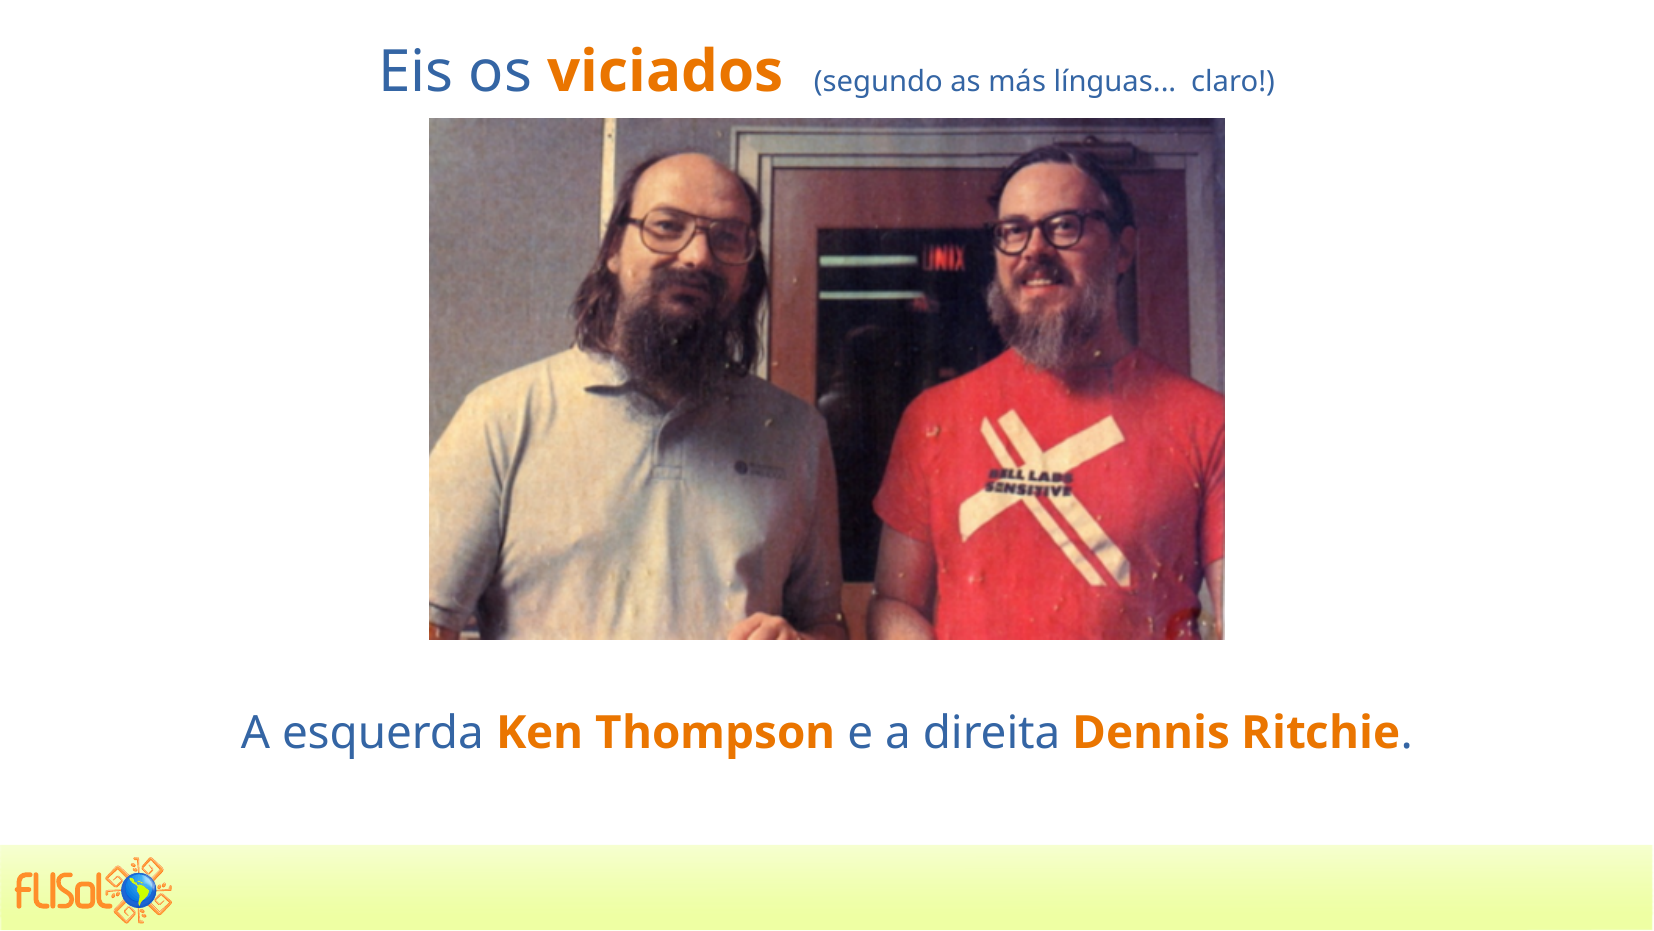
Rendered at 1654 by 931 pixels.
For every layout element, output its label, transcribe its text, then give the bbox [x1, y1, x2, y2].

picture [429, 118, 1225, 640]
text_box [0, 844, 1654, 931]
text_box Eis os viciados (segundo as más línguas... claro!) [29, 35, 1625, 103]
text_box A esquerda Ken Thompson e a direita Dennis Ritchie. [29, 697, 1625, 765]
